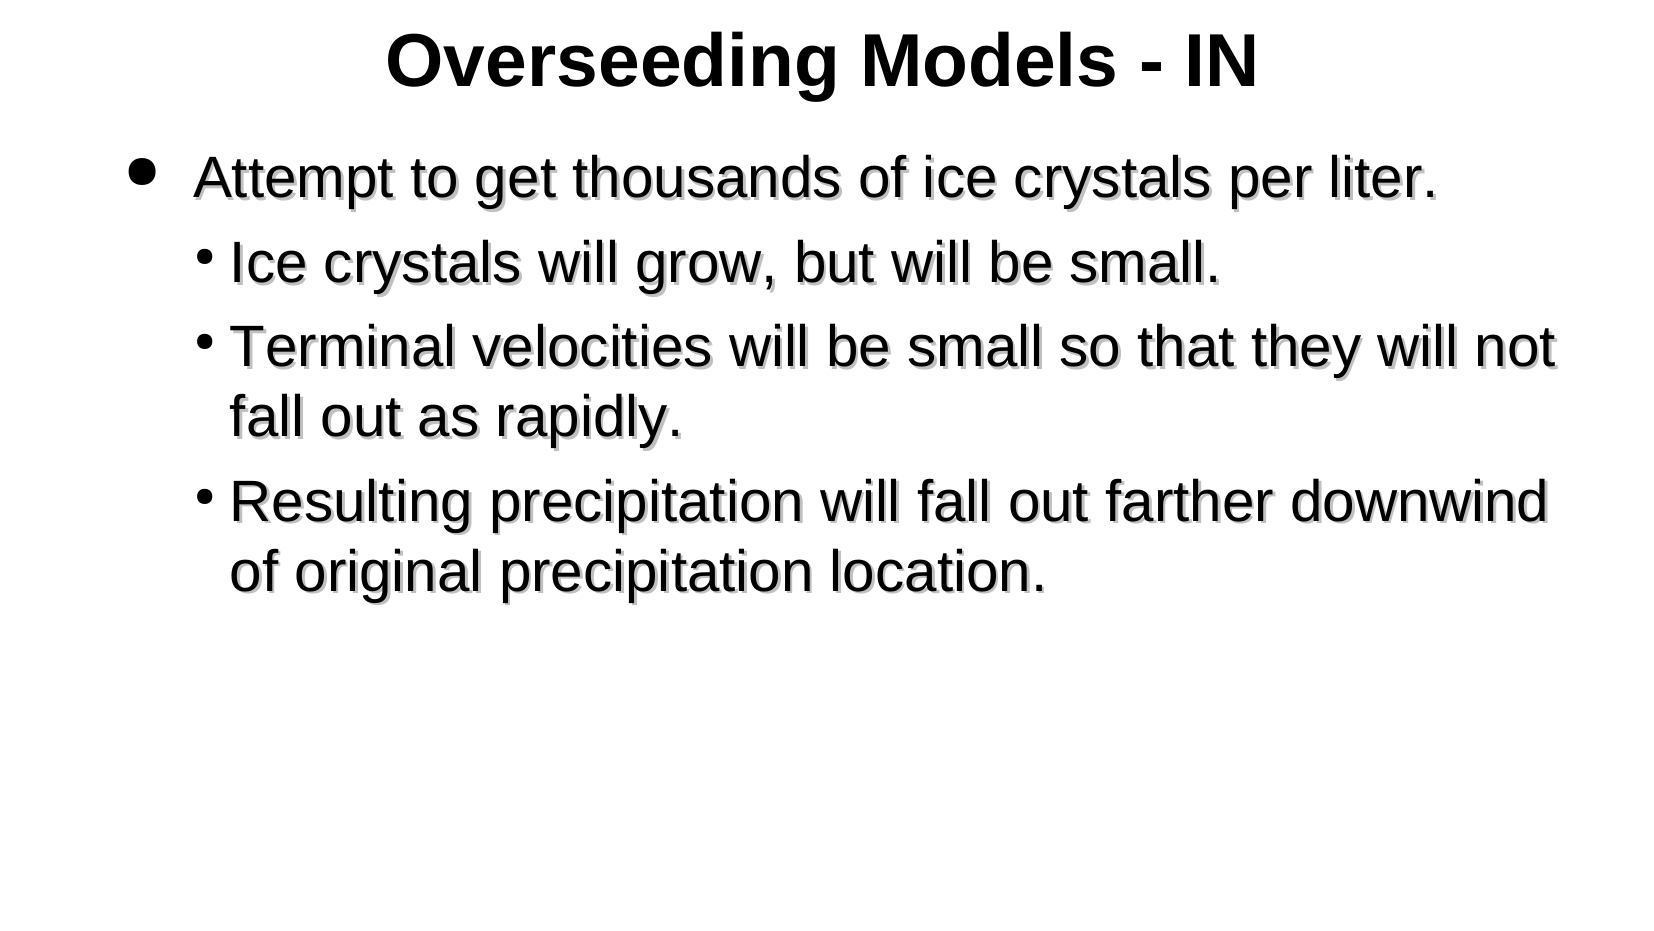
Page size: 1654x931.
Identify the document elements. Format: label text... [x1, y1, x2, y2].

text_box Attempt to get thousands of ice crystals per liter. Ice crystals will grow, but will be small. Terminal velocities will be small so that they will not fall out as rapidly. Resulting precipitation will fall out farther downwind of original precipitation location. [96, 131, 1585, 611]
title Overseeding Models - IN [0, 5, 1651, 107]
